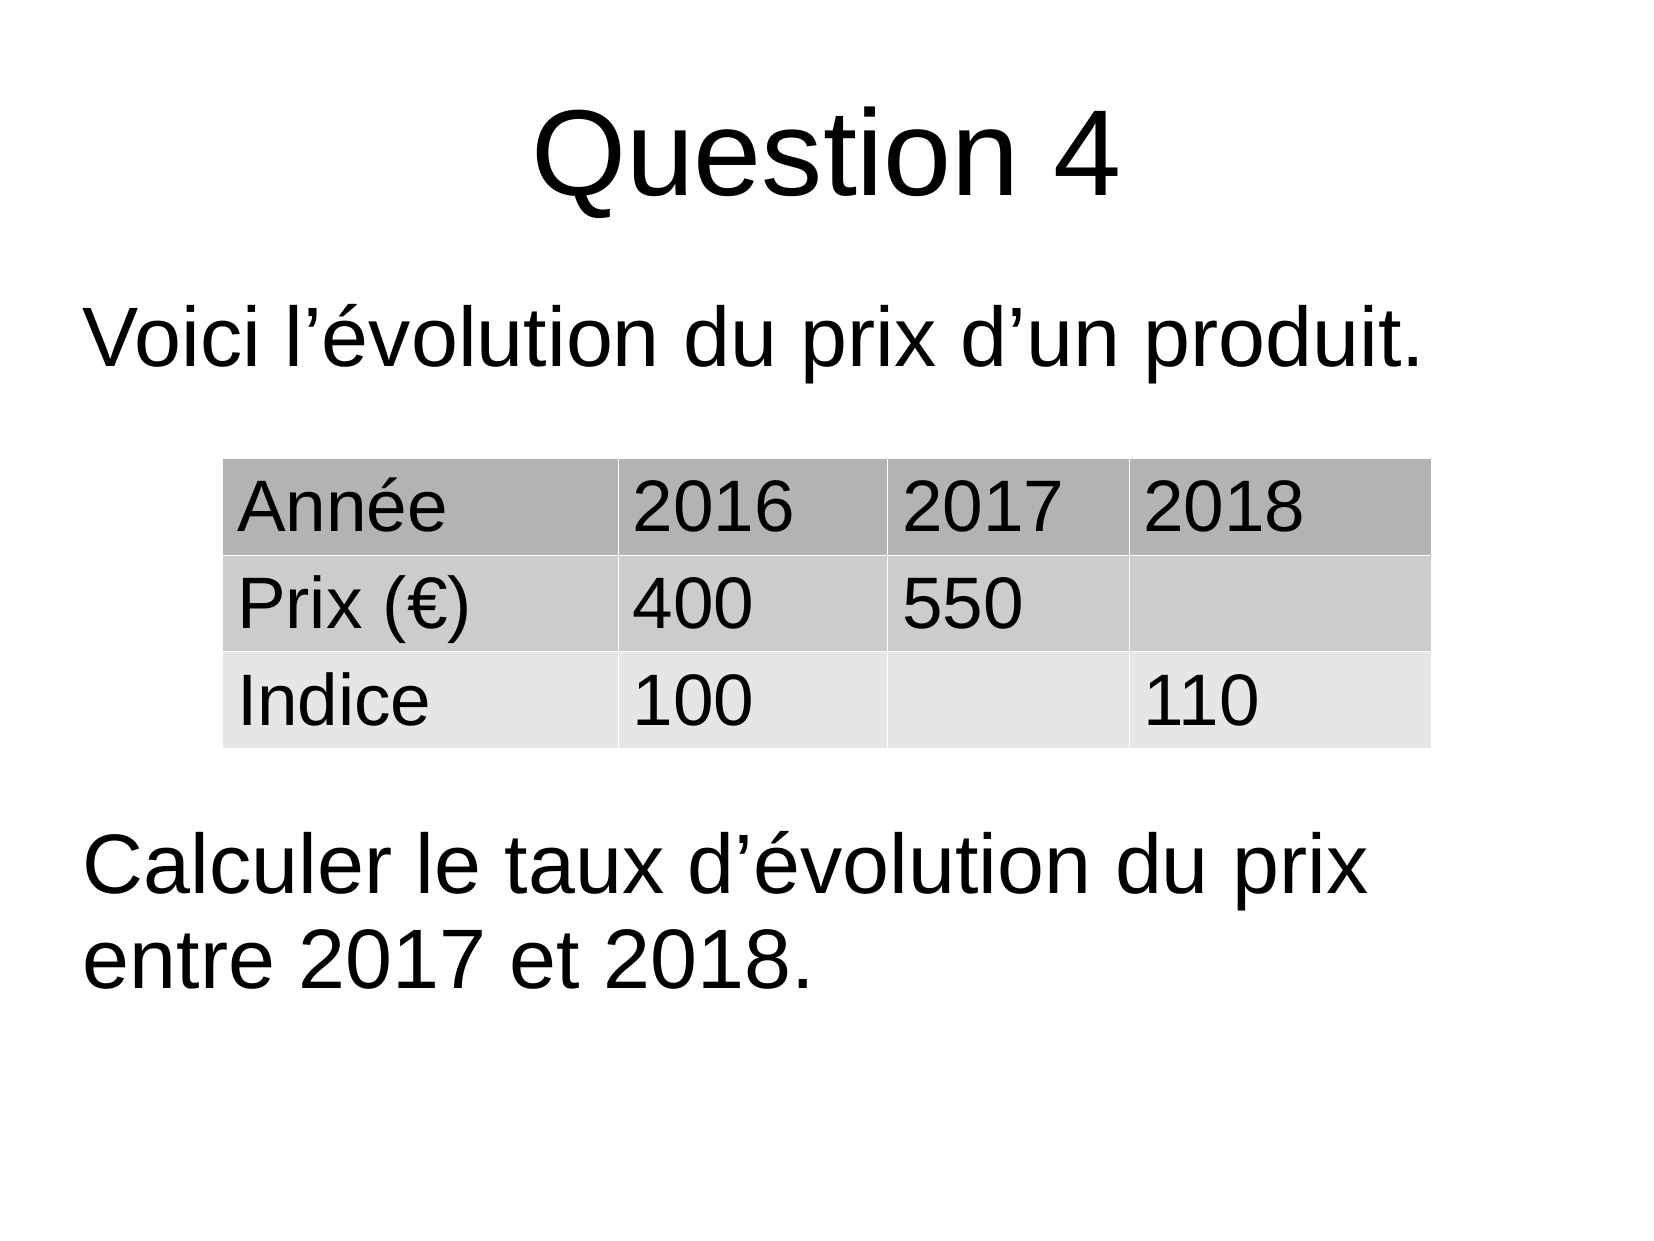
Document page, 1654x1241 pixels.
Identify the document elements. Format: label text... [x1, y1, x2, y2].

table_cell Indice [223, 652, 618, 748]
table_cell 100 [619, 652, 887, 748]
table_cell 550 [888, 556, 1129, 651]
table_cell [888, 652, 1129, 748]
table_cell 110 [1130, 652, 1431, 748]
table_header Année [223, 459, 618, 555]
list Voici l’évolution du prix d’un produit. Calculer le taux d’évolution du prix entre 2017 et 2018. [82, 290, 1571, 1010]
table_header 2017 [888, 459, 1129, 555]
table_cell [1130, 556, 1431, 651]
table_header 2016 [619, 459, 887, 555]
table_cell 400 [619, 556, 887, 651]
table_header 2018 [1130, 459, 1431, 555]
table_cell Prix (€) [223, 556, 618, 651]
title Question 4 [82, 49, 1571, 257]
